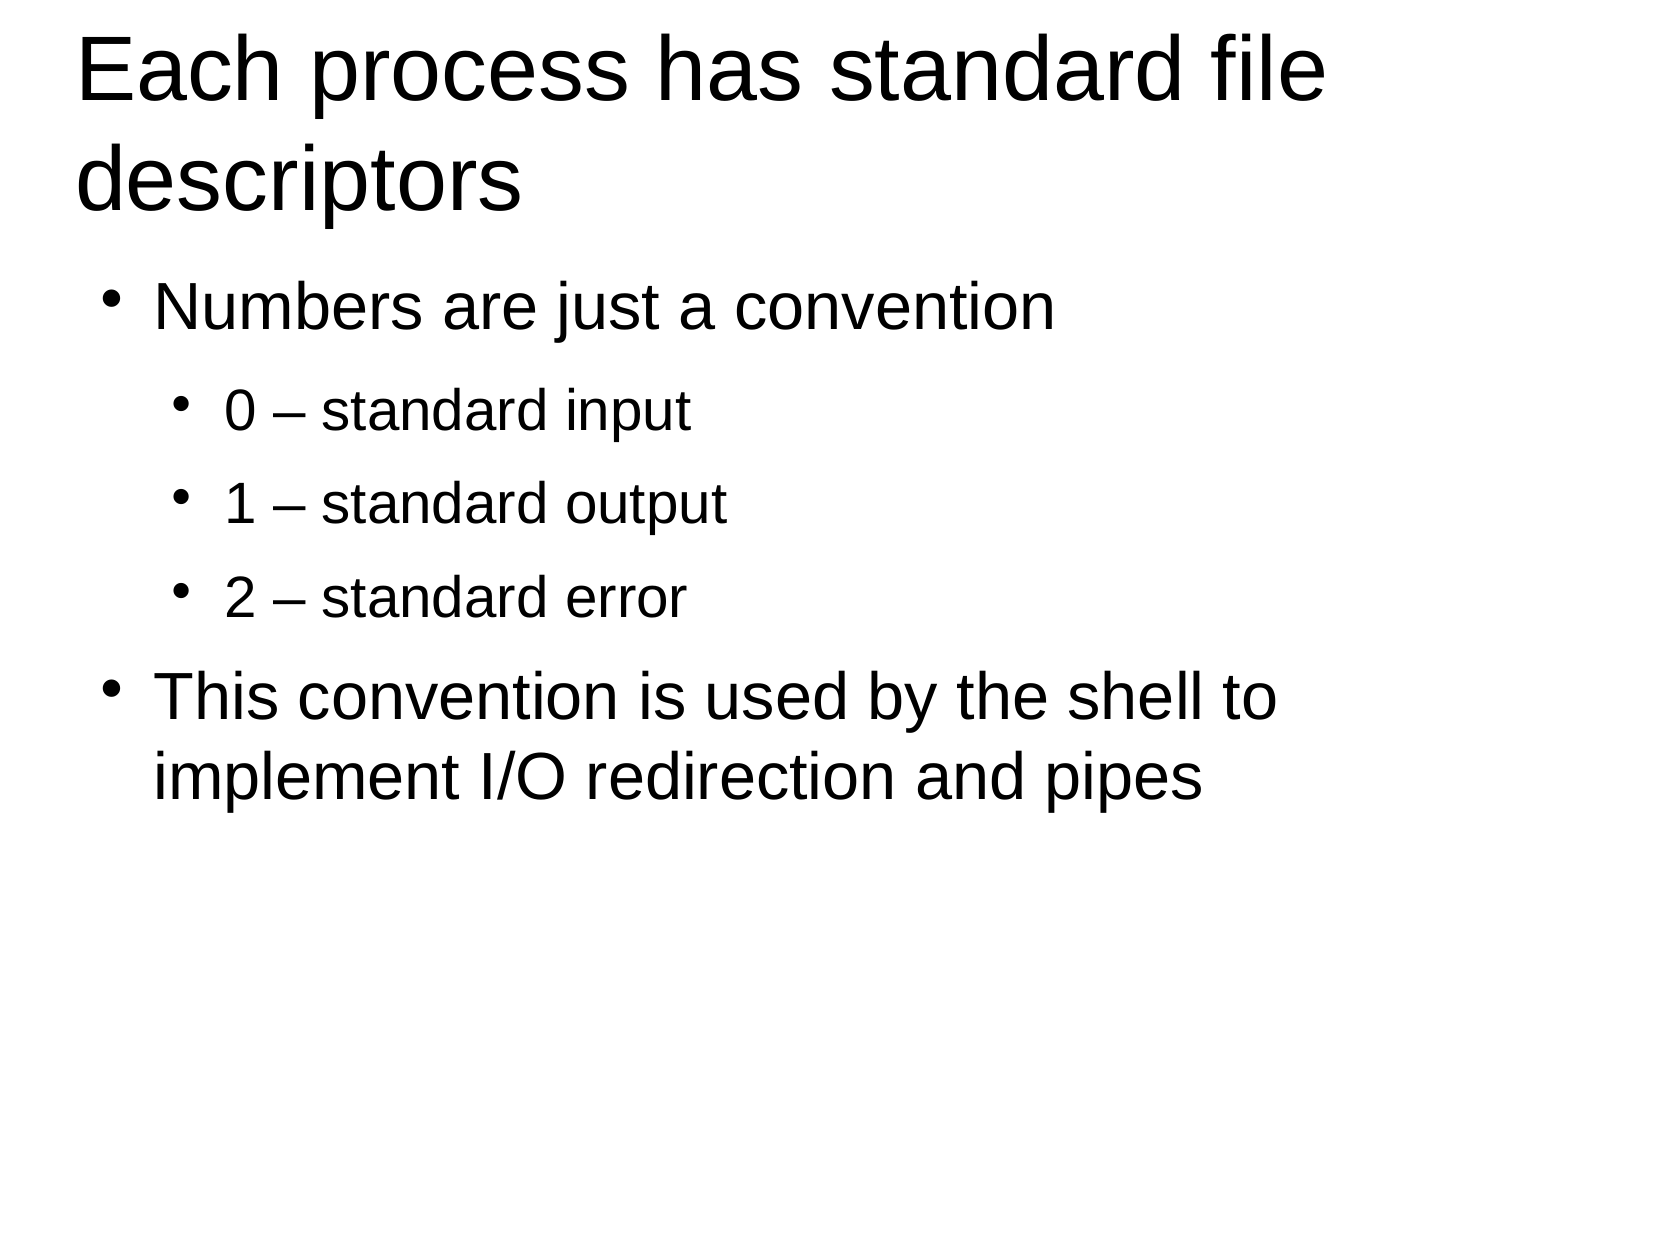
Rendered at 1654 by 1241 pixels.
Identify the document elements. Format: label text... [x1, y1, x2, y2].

title Each process has standard file descriptors [75, 15, 1538, 222]
list Numbers are just a convention 0 – standard input 1 – standard output 2 – standard error This convention is used by the shell to implement I/O redirection and pipes [82, 262, 1571, 1163]
